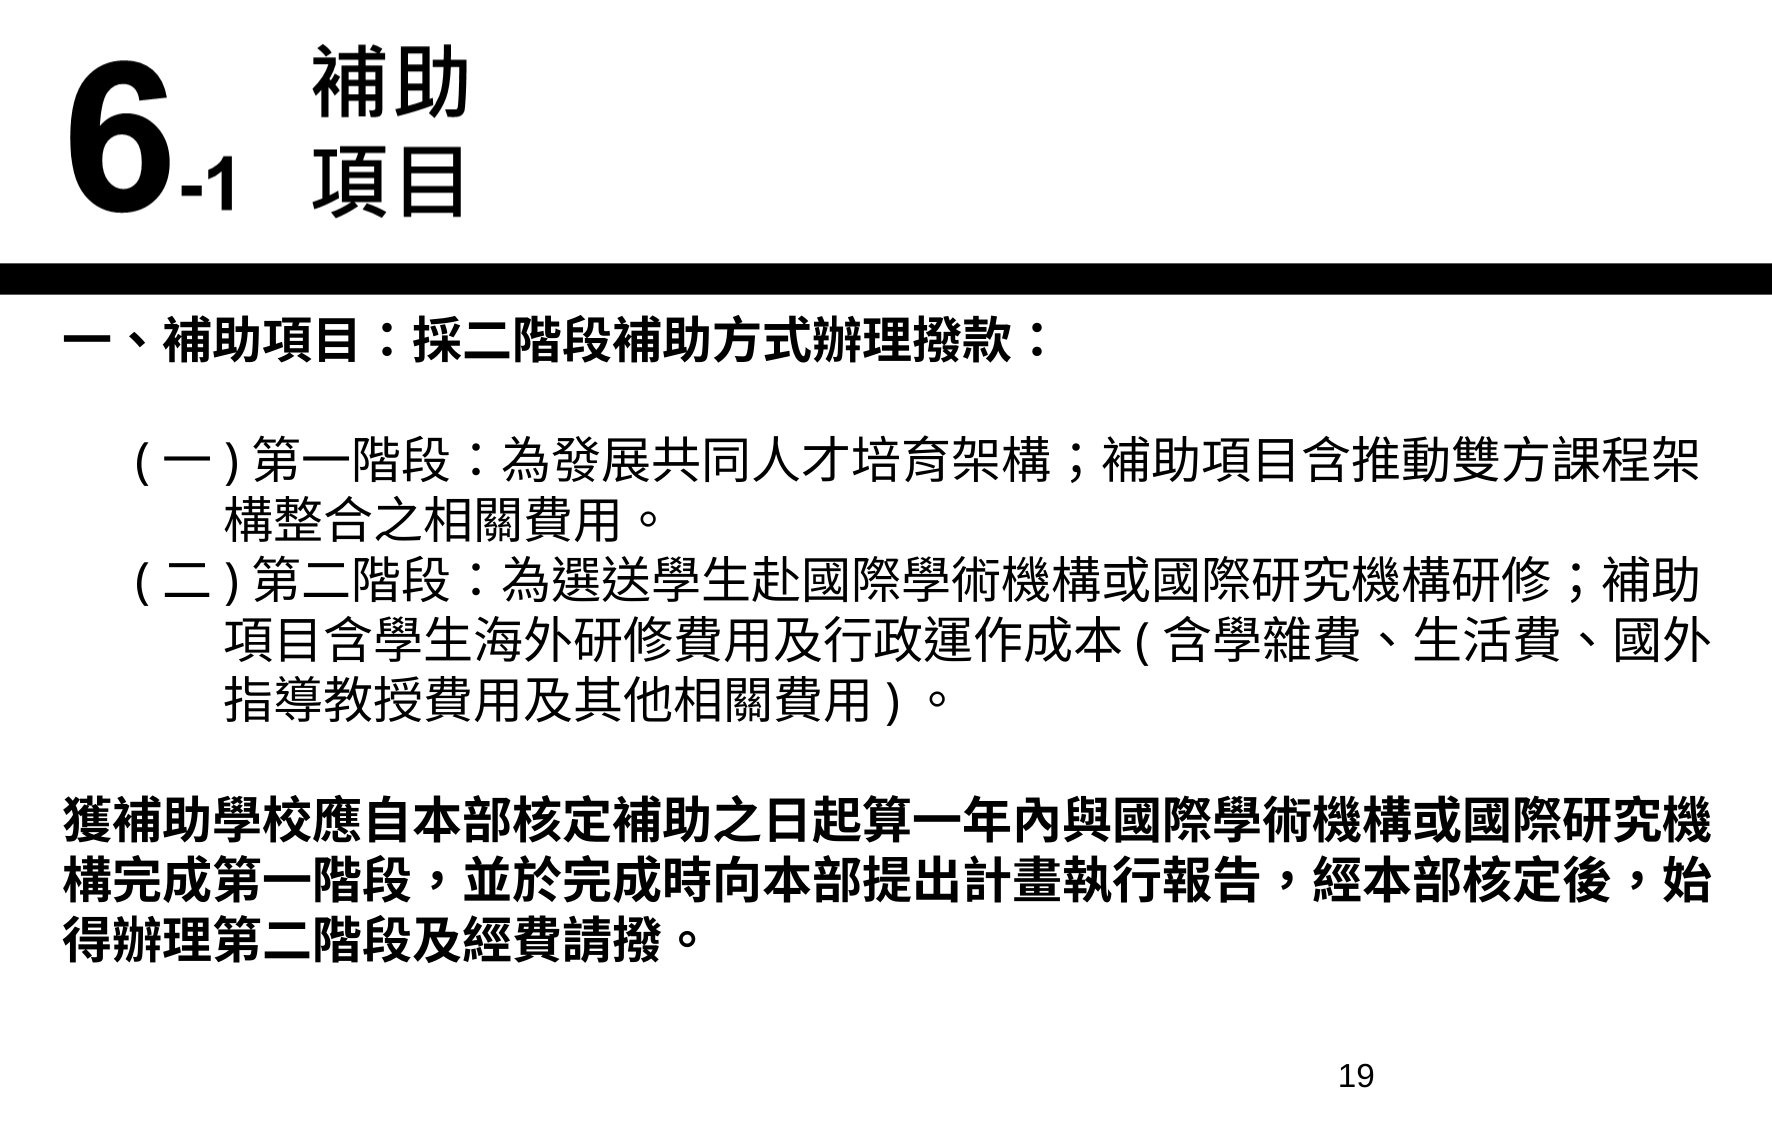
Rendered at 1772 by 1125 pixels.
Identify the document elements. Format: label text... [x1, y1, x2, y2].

picture [46, 0, 539, 384]
text_box 一、補助項目：採二階段補助方式辦理撥款： (一)第一階段：為發展共同人才培育架構；補助項目含推動雙方課程架構整合之相關費用。 (二)第二階段：為選送學生赴國際學術機構或國際研究機構研修；補助項目含學生海外研修費用及行政運作成本(含學雜費、生活費、國外指導教授費用及其他相關費用)。 獲補助學校應自本部核定補助之日起算一年內與國際學術機構或國際研究機構完成第一階段，並於完成時向本部提出計畫執行報告，經本部核定後，始得辦理第二階段及經費請撥。 [47, 301, 1736, 1125]
